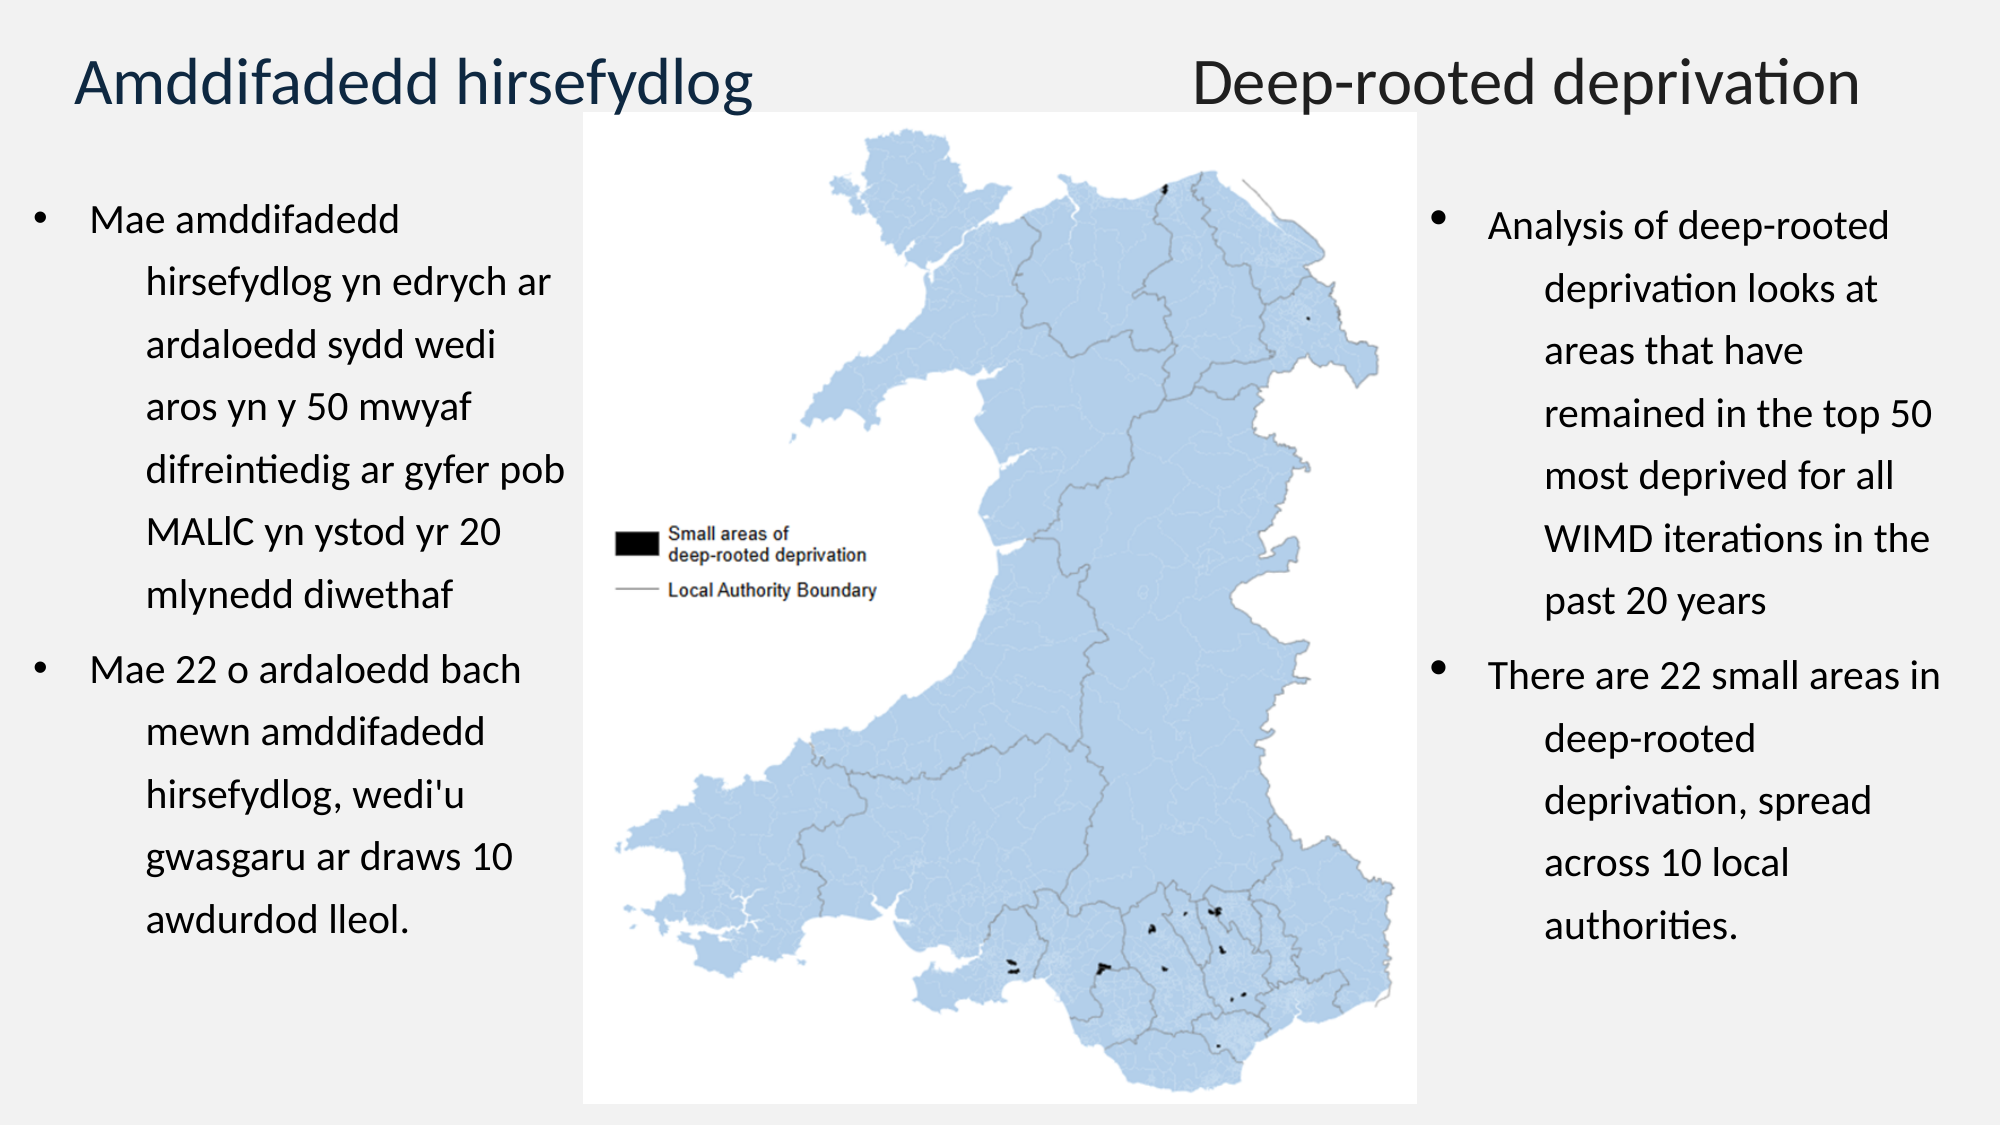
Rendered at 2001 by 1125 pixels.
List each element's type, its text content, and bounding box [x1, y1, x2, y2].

text_box Mae amddifadedd hirsefydlog yn edrych ar ardaloedd sydd wedi aros yn y 50 mwyaf difreintiedig ar gyfer pob MALlC yn ystod yr 20 mlynedd diwethaf Mae 22 o ardaloedd bach mewn amddifadedd hirsefydlog, wedi'u gwasgaru ar draws 10 awdurdod lleol. [18, 171, 584, 890]
text_box Amddifadedd hirsefydlog [59, 30, 796, 127]
text_box Deep-rooted deprivation [1177, 30, 1913, 127]
text_box Analysis of deep-rooted deprivation looks at areas that have remained in the top 50 most deprived for all WIMD iterations in the past 20 years There are 22 small areas in deep-rooted deprivation, spread across 10 local authorities. [1416, 177, 1982, 833]
picture [583, 112, 1417, 1104]
